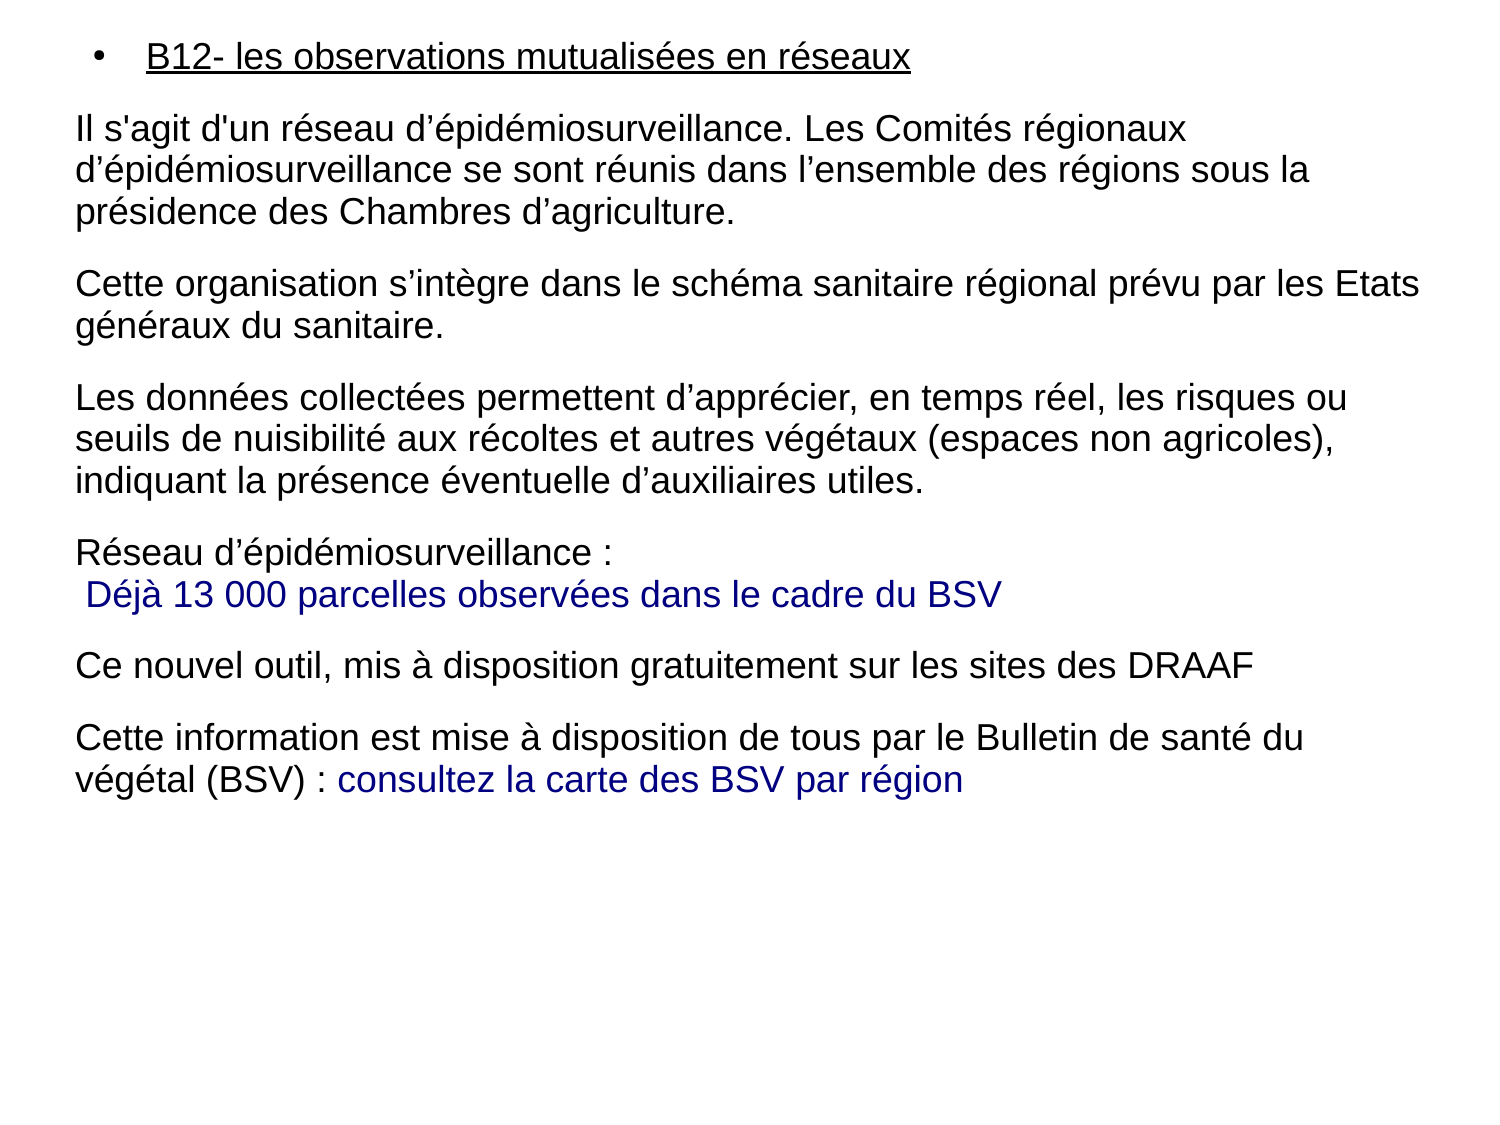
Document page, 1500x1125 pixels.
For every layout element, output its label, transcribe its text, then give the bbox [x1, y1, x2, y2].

list B12- les observations mutualisées en réseaux Il s'agit d'un réseau d’épidémiosurveillance. Les Comités régionaux d’épidémiosurveillance se sont réunis dans l’ensemble des régions sous la présidence des Chambres d’agriculture. Cette organisation s’intègre dans le schéma sanitaire régional prévu par les Etats généraux du sanitaire. Les données collectées permettent d’apprécier, en temps réel, les risques ou seuils de nuisibilité aux récoltes et autres végétaux (espaces non agricoles), indiquant la présence éventuelle d’auxiliaires utiles. Réseau d’épidémiosurveillance : Déjà 13 000 parcelles observées dans le cadre du BSV Ce nouvel outil, mis à disposition gratuitement sur les sites des DRAAF Cette information est mise à disposition de tous par le Bulletin de santé du végétal (BSV) : consultez la carte des BSV par région [75, 35, 1425, 916]
